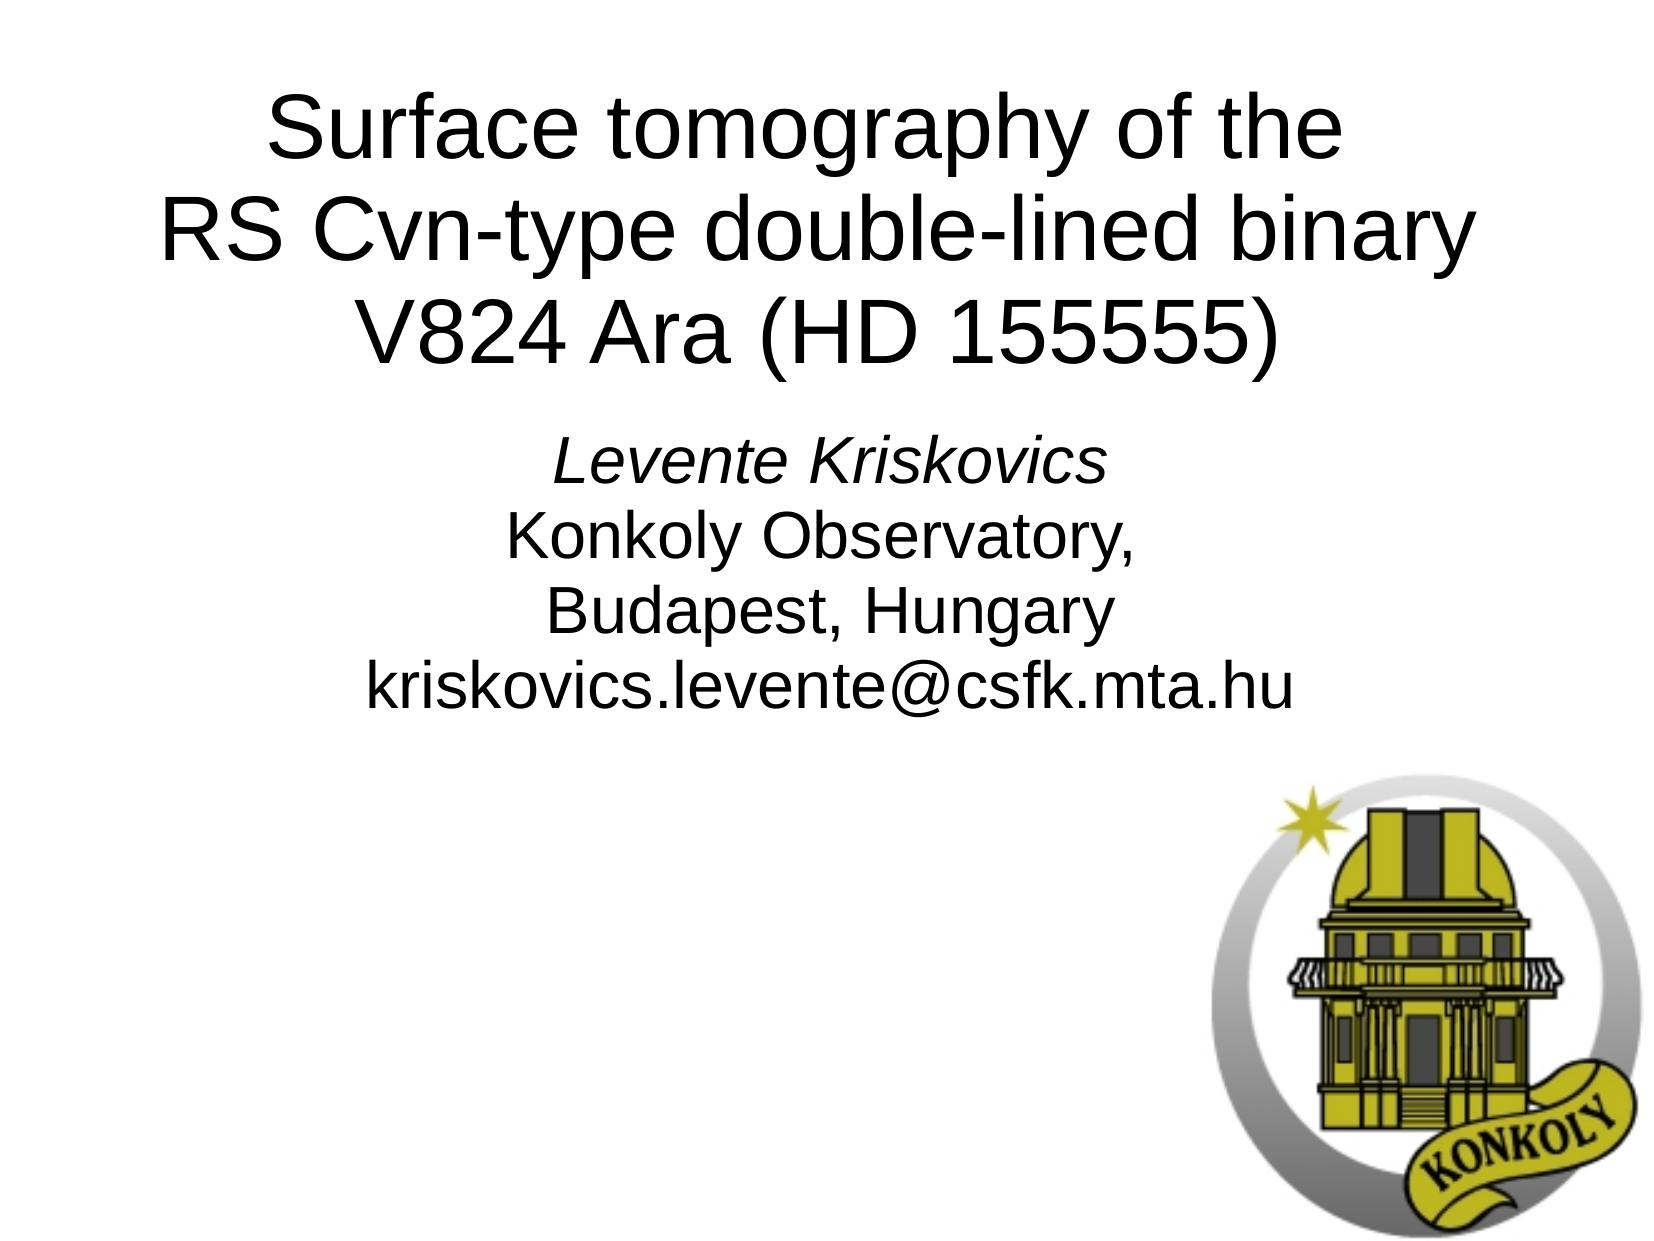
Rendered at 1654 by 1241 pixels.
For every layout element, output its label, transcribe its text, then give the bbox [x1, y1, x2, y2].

title Surface tomography of the RS Cvn-type double-lined binary V824 Ara (HD 155555) [75, 75, 1564, 383]
picture [1200, 769, 1651, 1241]
subtitle Levente Kriskovics Konkoly Observatory, Budapest, Hungary kriskovics.levente@csfk.mta.hu [86, 423, 1576, 1241]
